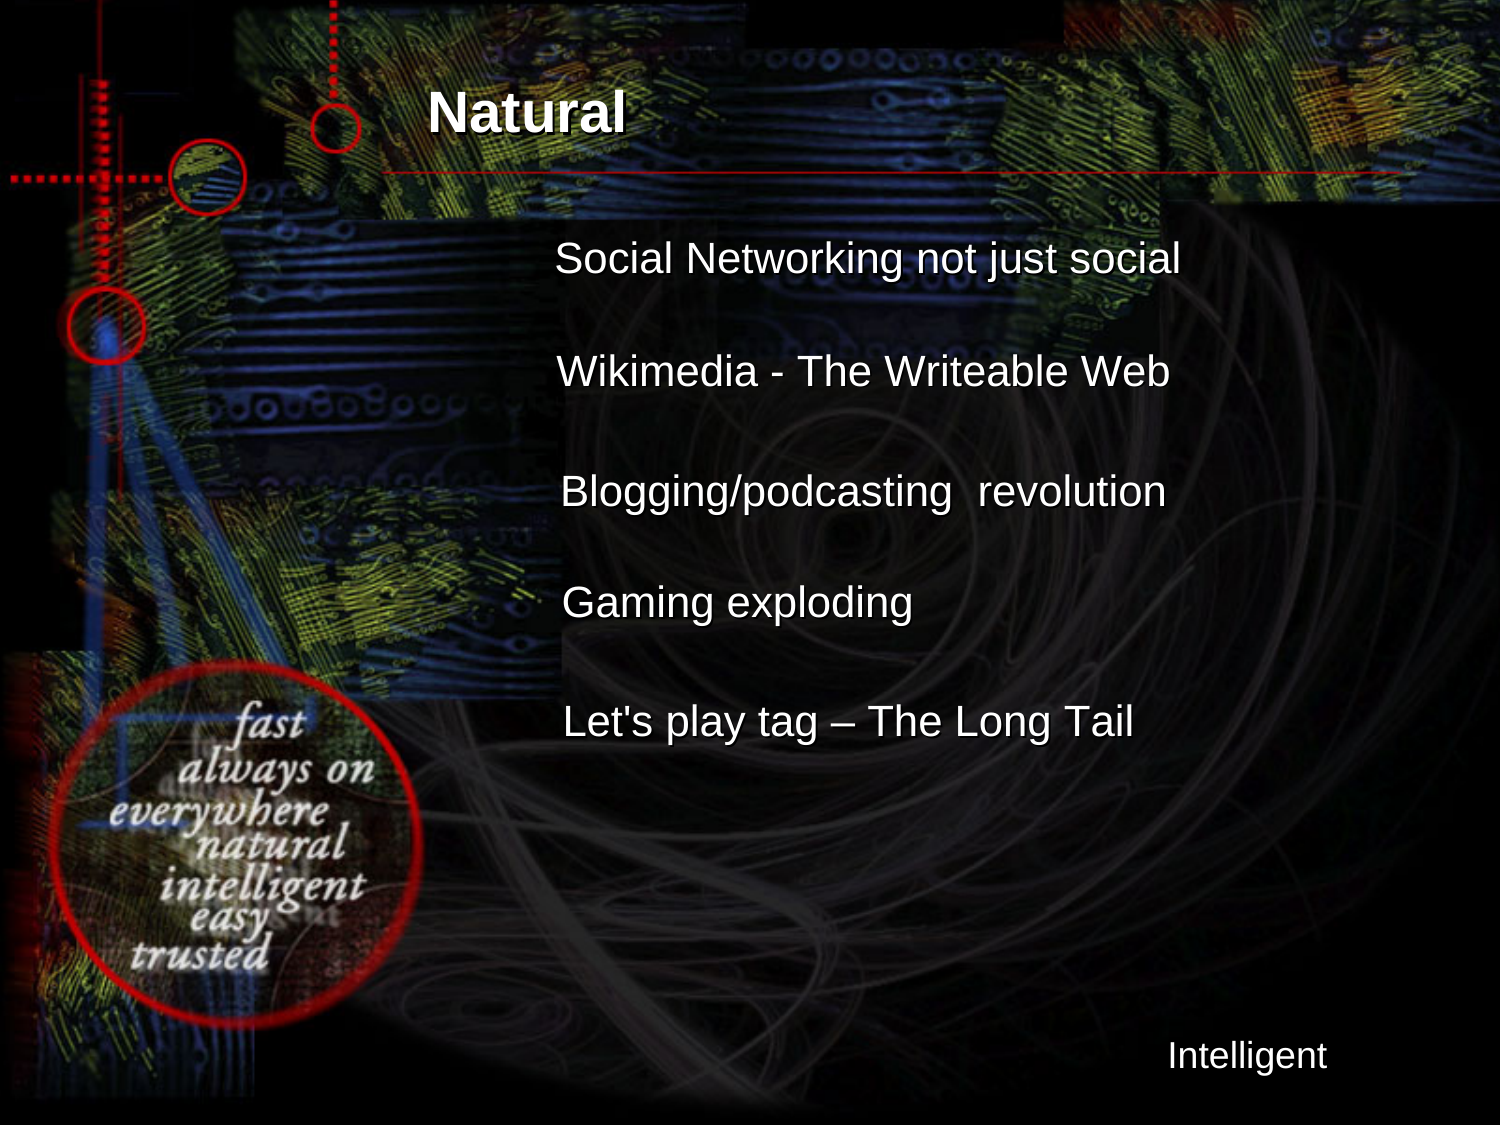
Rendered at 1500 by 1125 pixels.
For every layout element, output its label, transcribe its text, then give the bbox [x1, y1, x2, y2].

list Gaming exploding [546, 567, 1336, 644]
list Blogging/podcasting revolution [545, 455, 1335, 533]
list Let's play tag – The Long Tail [547, 685, 1337, 763]
list Wikimedia - The Writeable Web [541, 335, 1331, 413]
picture [0, 0, 1500, 1125]
text_box [1119, 1034, 1456, 1091]
list Social Networking not just social [539, 222, 1329, 300]
title Natural [412, 45, 1450, 175]
text_box Intelligent [1167, 1031, 1475, 1074]
